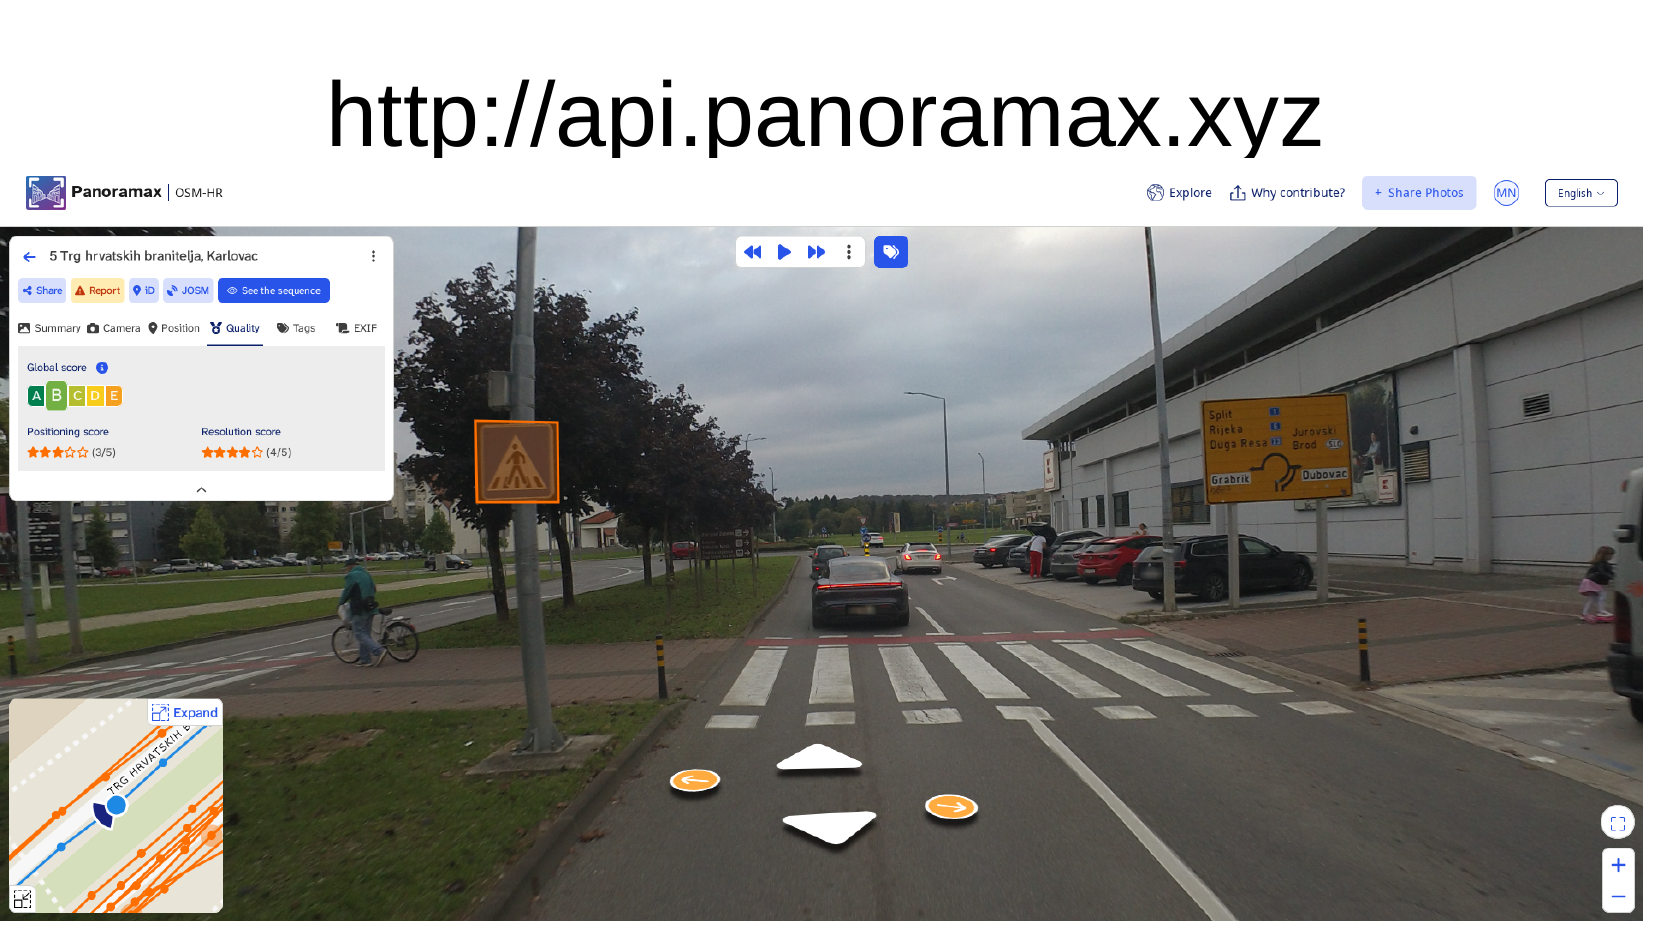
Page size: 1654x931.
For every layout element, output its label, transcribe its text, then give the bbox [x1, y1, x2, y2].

picture [0, 158, 1643, 921]
title http://api.panoramax.xyz [82, 37, 1571, 158]
